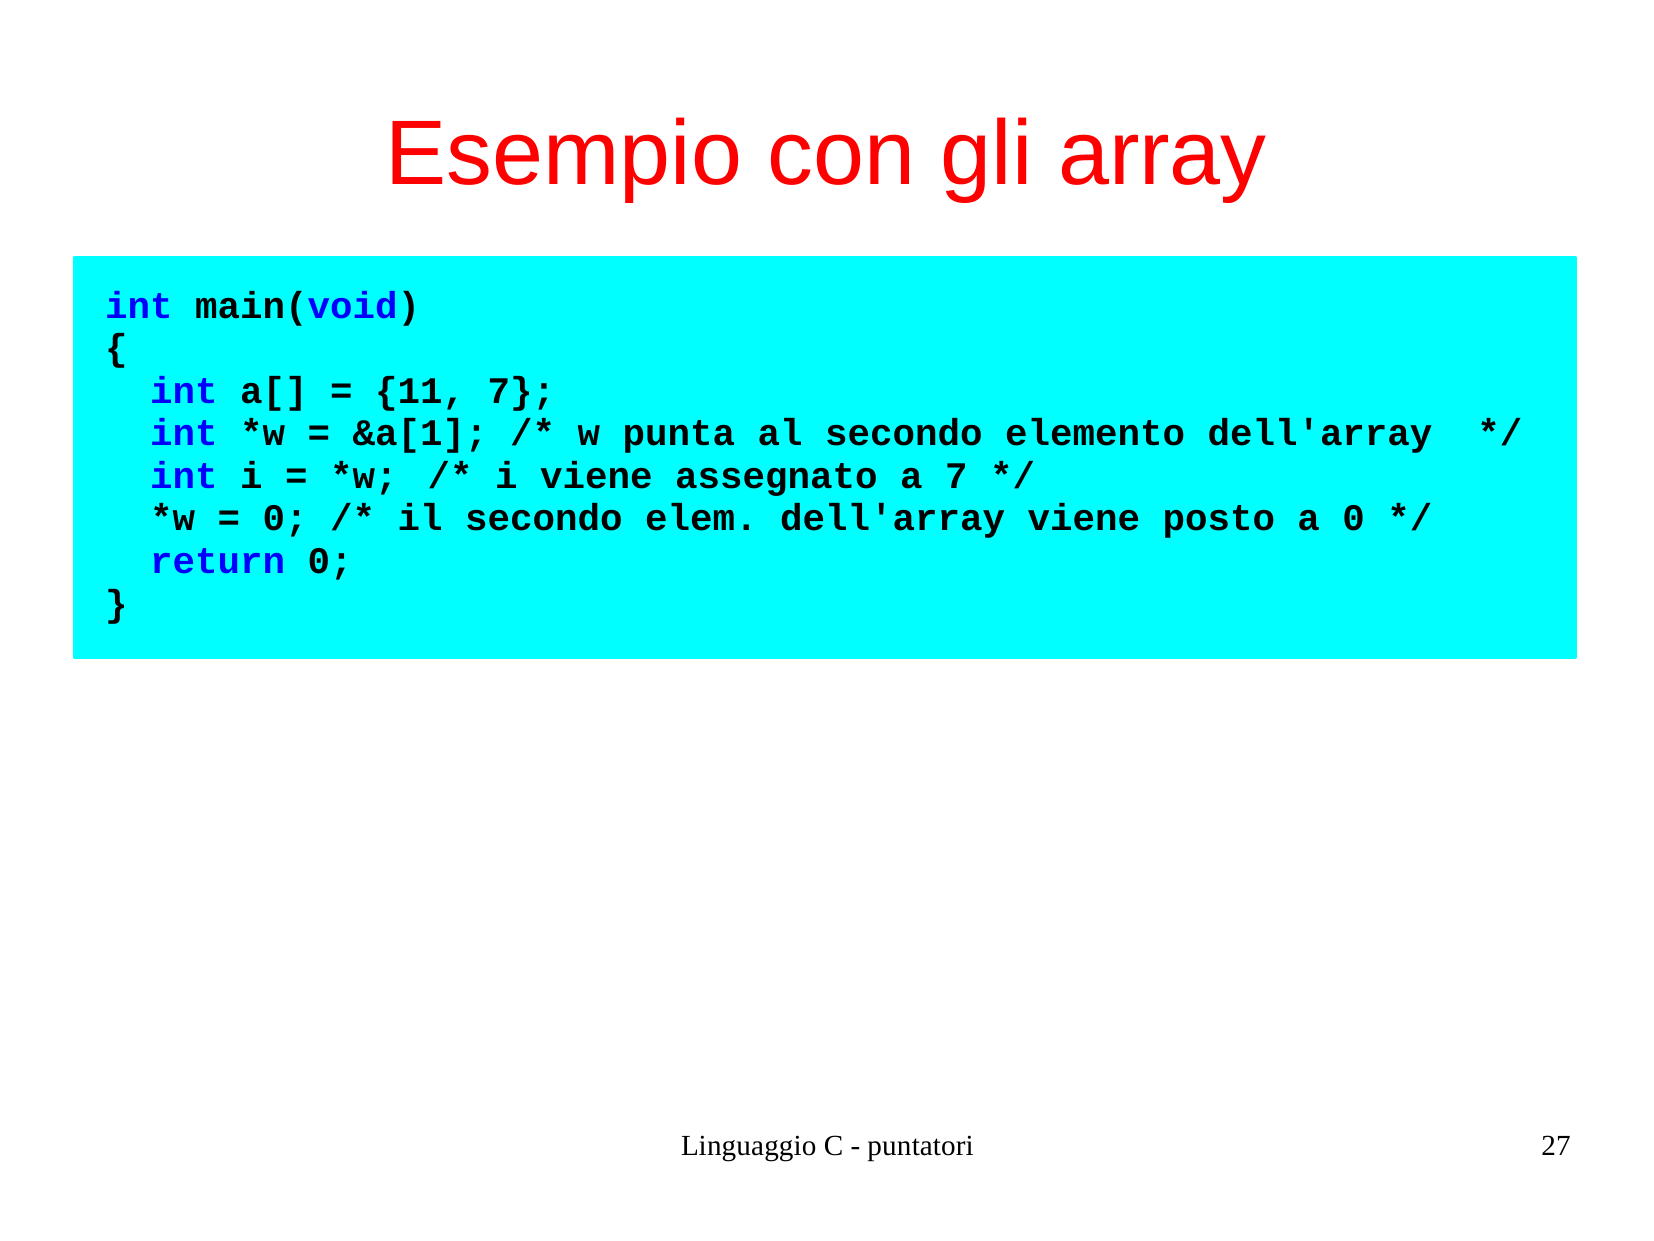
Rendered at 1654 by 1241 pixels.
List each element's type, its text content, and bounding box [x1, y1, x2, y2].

title Esempio con gli array [82, 49, 1571, 257]
text_box int main(void) { int a[] = {11, 7}; int *w = &a[1]; /* w punta al secondo elemento dell'array */ int i = *w; /* i viene assegnato a 7 */ *w = 0; /* il secondo elem. dell'array viene posto a 0 */ return 0; } [75, 257, 1576, 658]
